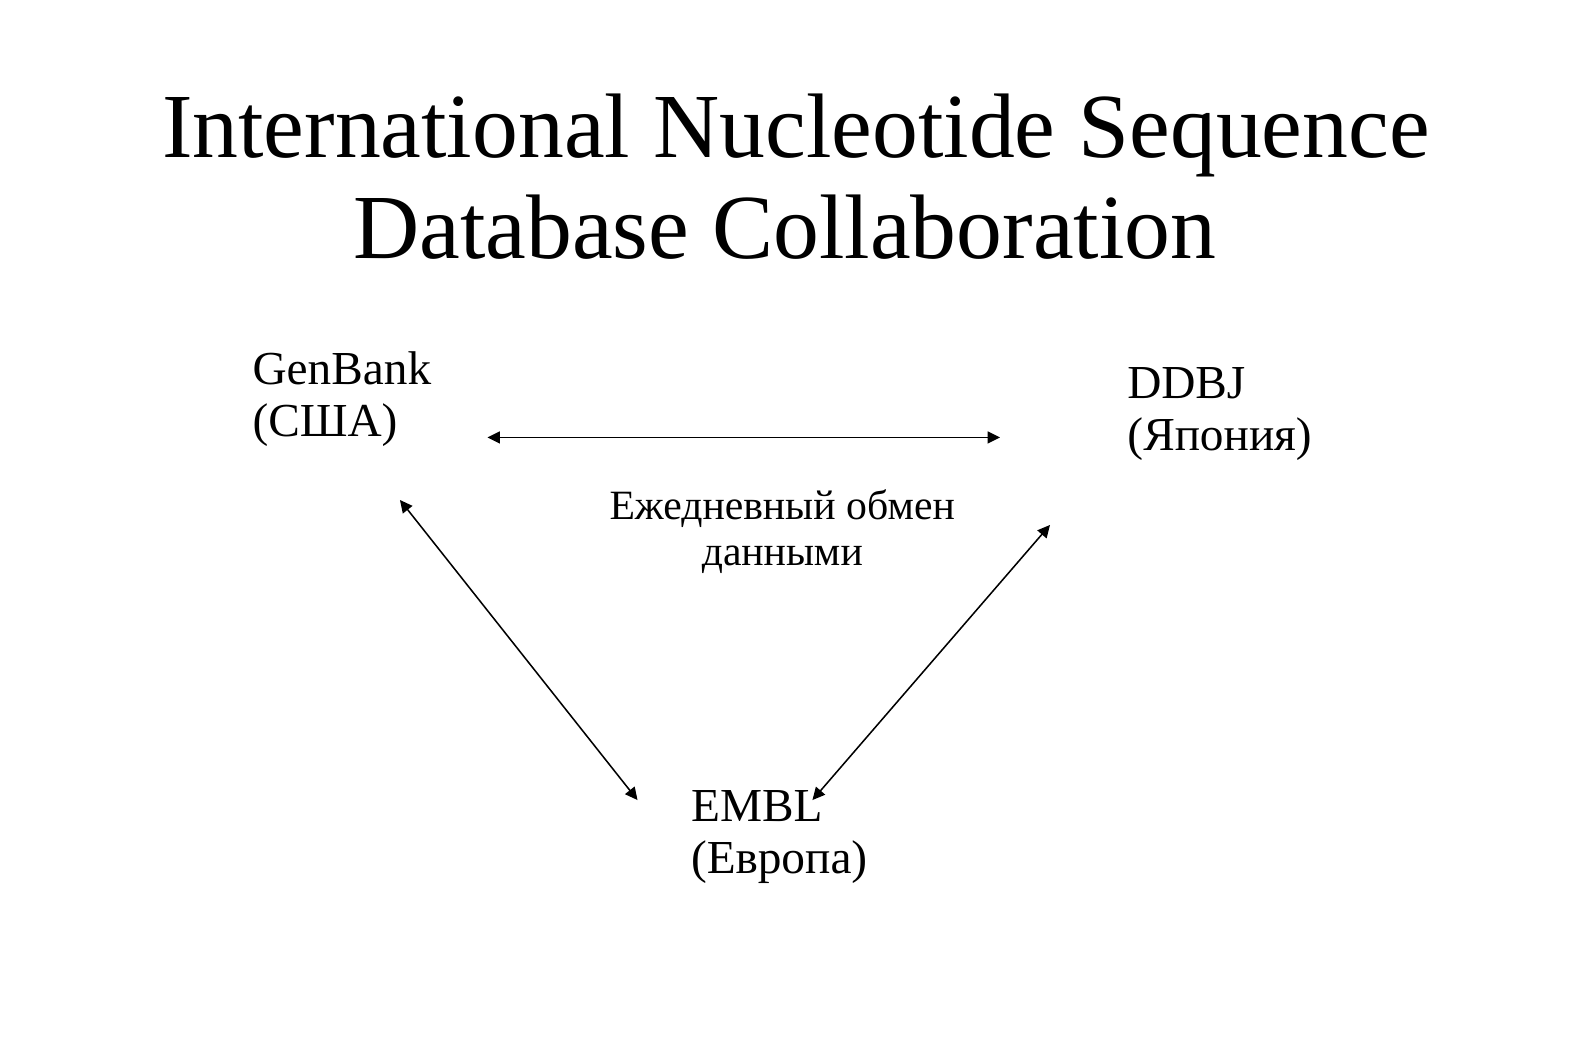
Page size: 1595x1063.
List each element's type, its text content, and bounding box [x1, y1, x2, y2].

text_box GenBank (США) [237, 334, 447, 455]
title International Nucleotide Sequence Database Collaboration [500, 438, 987, 443]
text_box Ежедневный обмен данными [594, 474, 971, 583]
title International Nucleotide Sequence Database Collaboration [119, 12, 1475, 443]
text_box DDBJ (Япония) [1112, 348, 1327, 469]
text_box EMBL (Европа) [676, 771, 883, 892]
